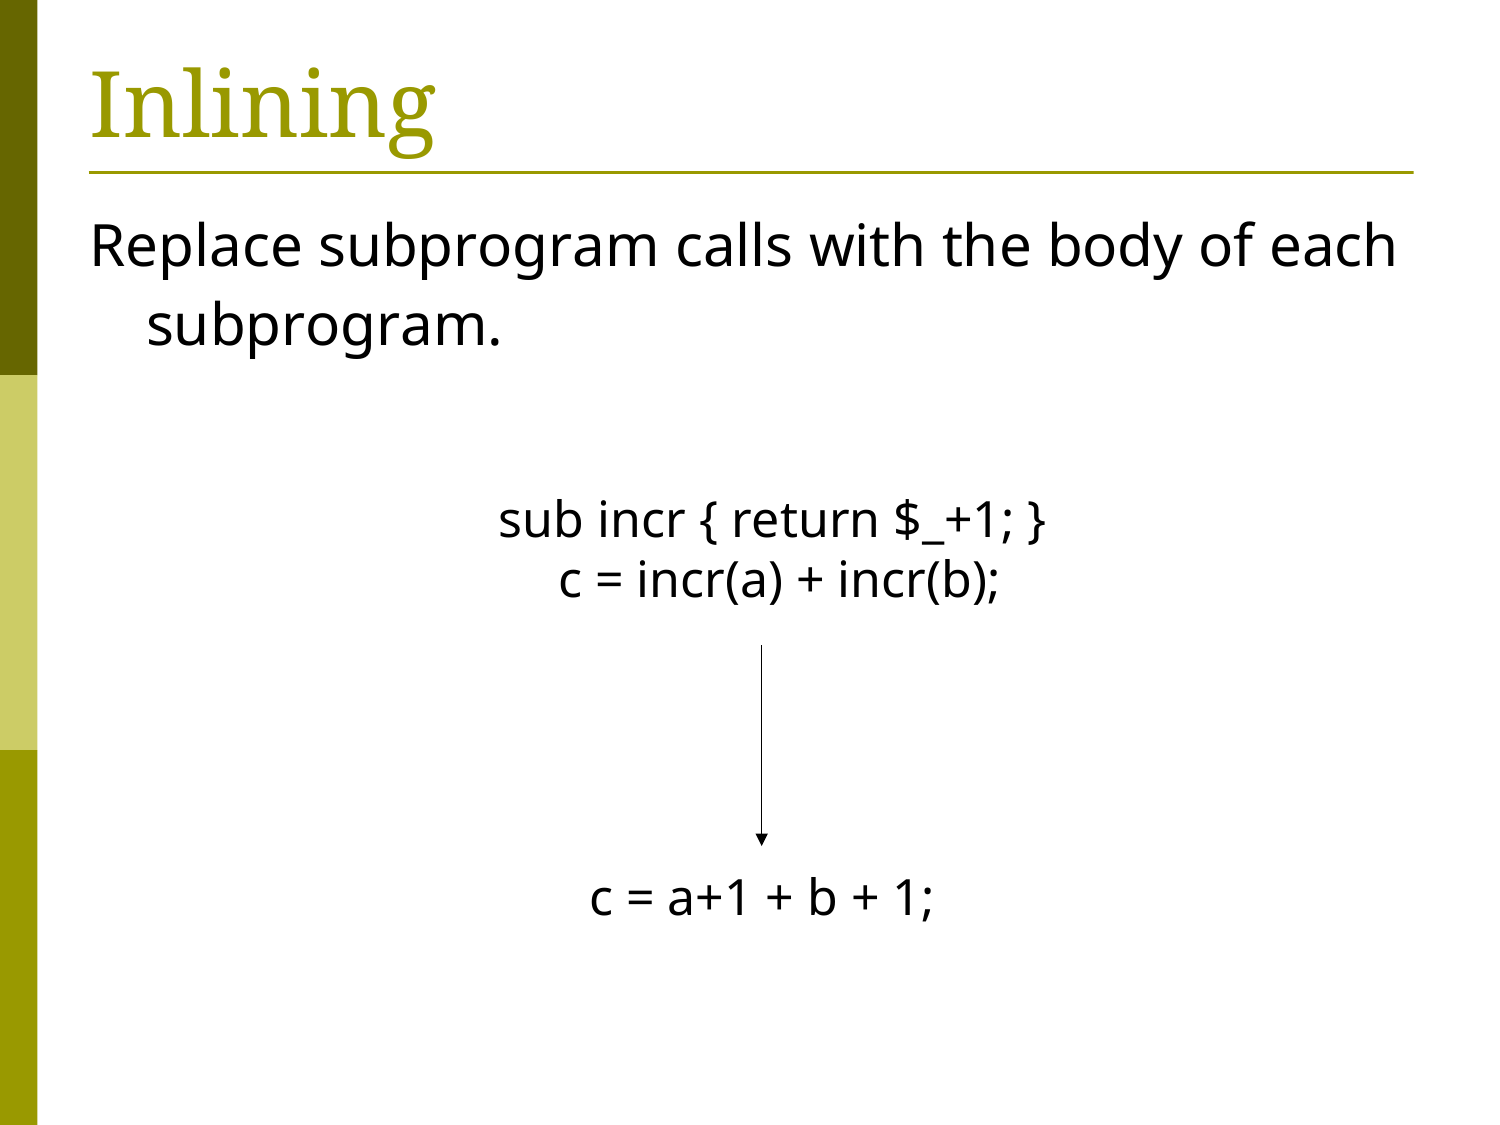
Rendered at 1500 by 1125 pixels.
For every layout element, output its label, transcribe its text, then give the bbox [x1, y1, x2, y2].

list Replace subprogram calls with the body of each subprogram. [75, 196, 1426, 386]
text_box sub incr { return $_+1; } c = incr(a) + incr(b); [230, 479, 1329, 616]
text_box c = a+1 + b + 1; [242, 857, 1282, 934]
title Inlining [75, 45, 1426, 173]
